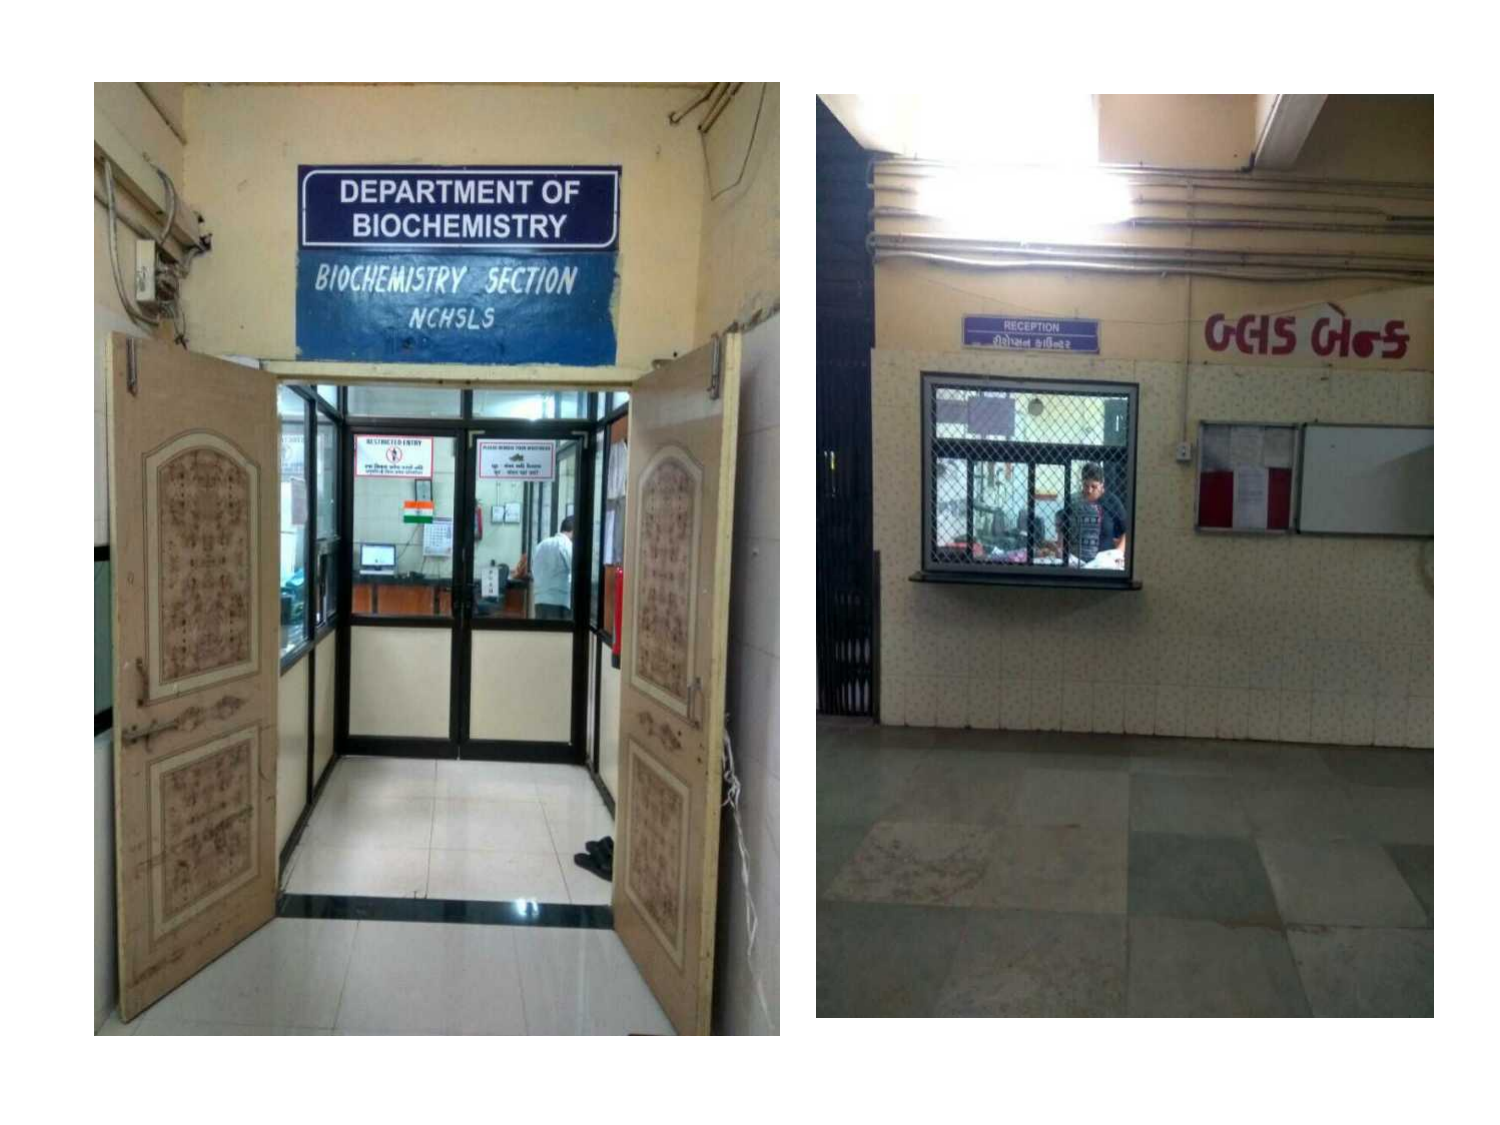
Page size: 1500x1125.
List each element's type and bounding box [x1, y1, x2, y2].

picture [816, 94, 1434, 1018]
picture [94, 82, 780, 1036]
